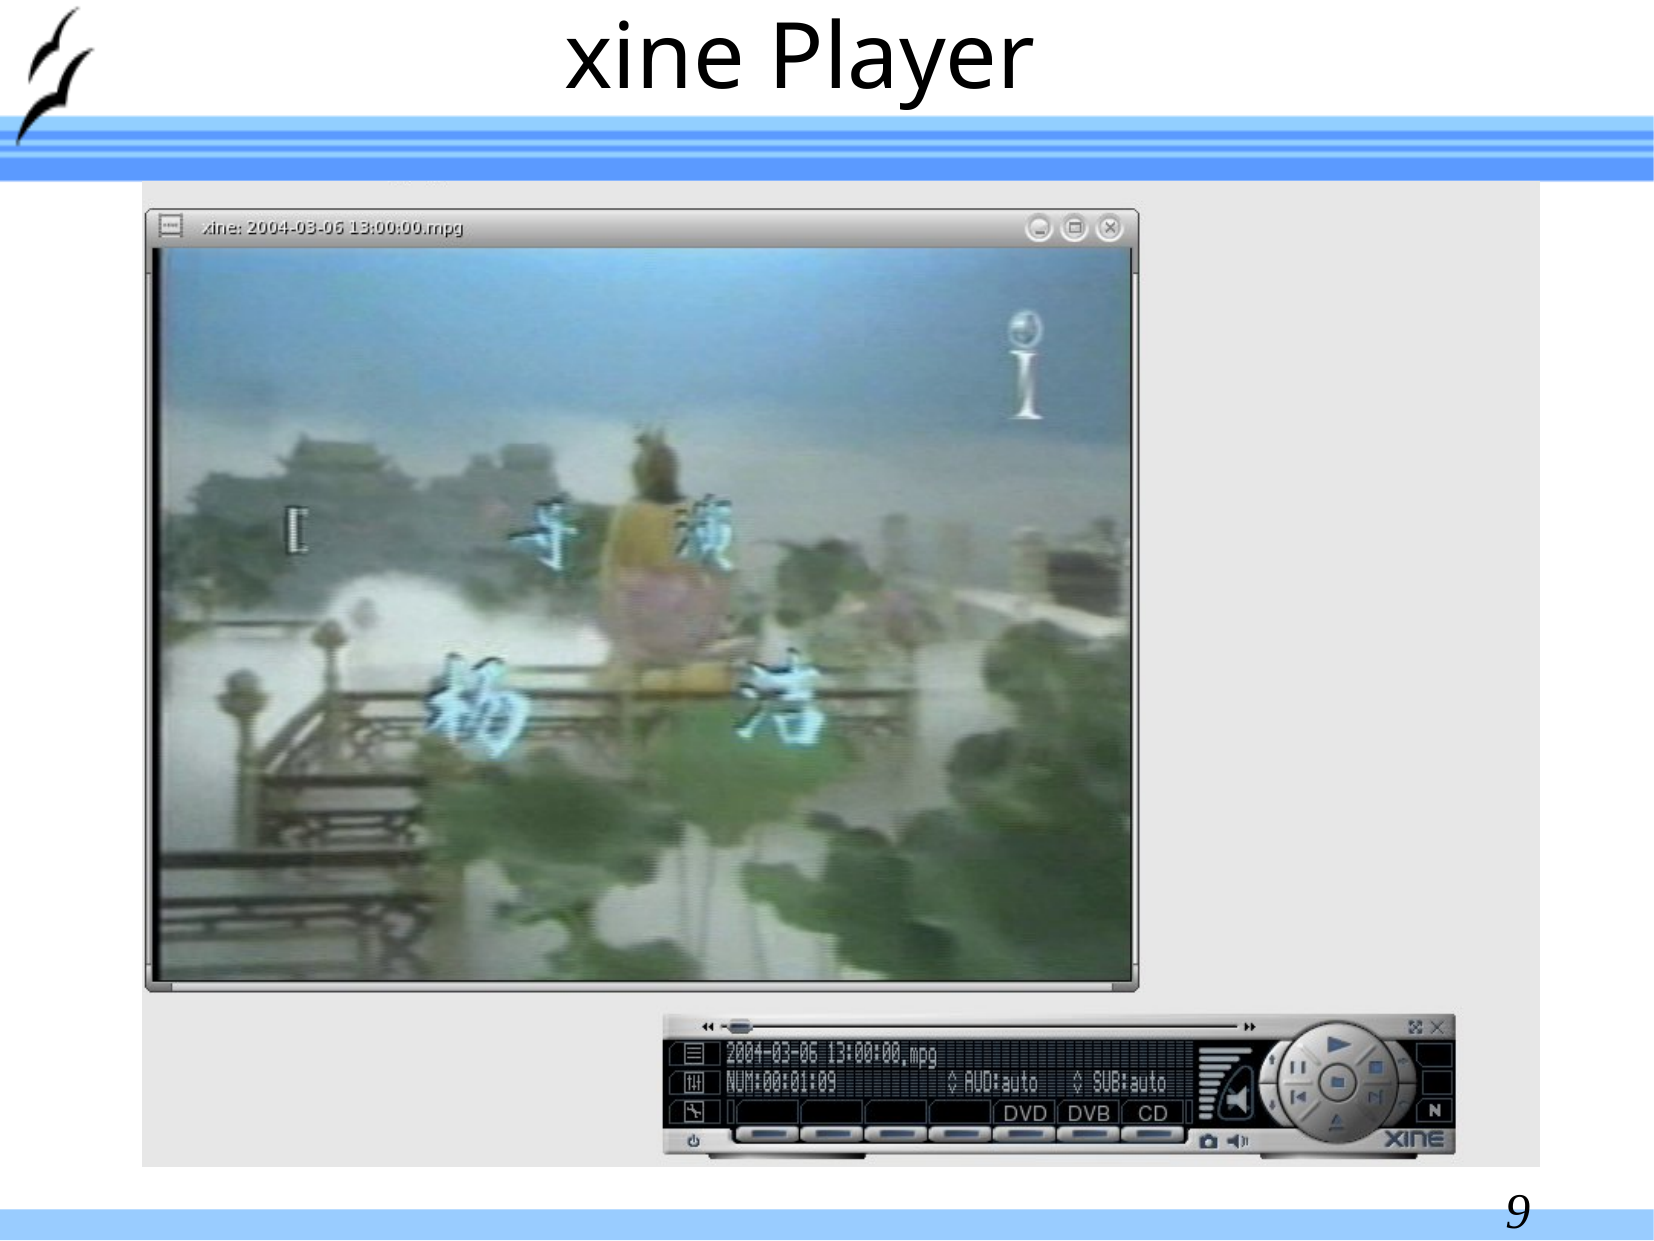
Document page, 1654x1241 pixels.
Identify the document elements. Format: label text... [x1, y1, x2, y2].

title xine Player [94, 0, 1507, 121]
picture [0, 0, 1654, 1168]
